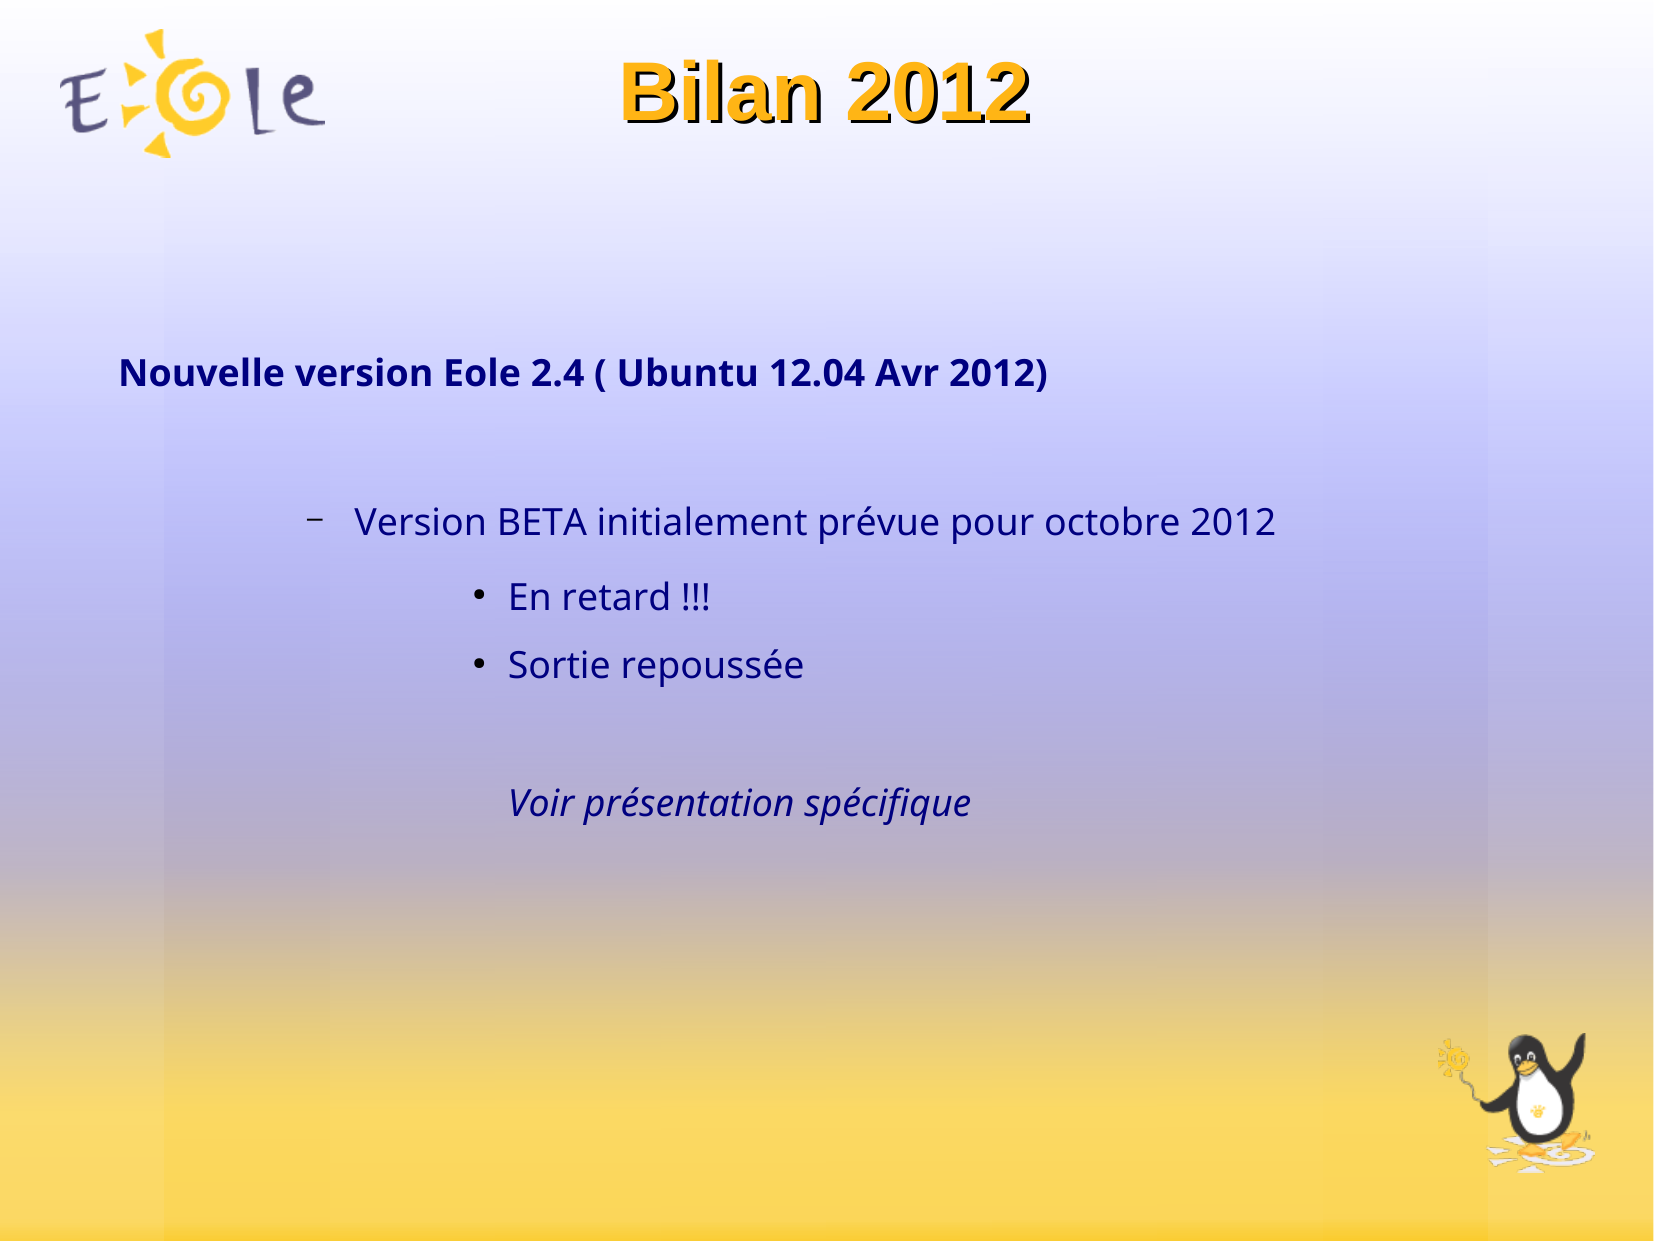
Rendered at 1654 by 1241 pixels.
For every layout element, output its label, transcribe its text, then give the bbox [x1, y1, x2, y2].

picture [0, 0, 1654, 1241]
title Bilan 2012 [80, 27, 1569, 156]
list Nouvelle version Eole 2.4 ( Ubuntu 12.04 Avr 2012) Version BETA initialement prévue pour octobre 2012 En retard !!! Sortie repoussée Voir présentation spécifique [118, 265, 1477, 1085]
